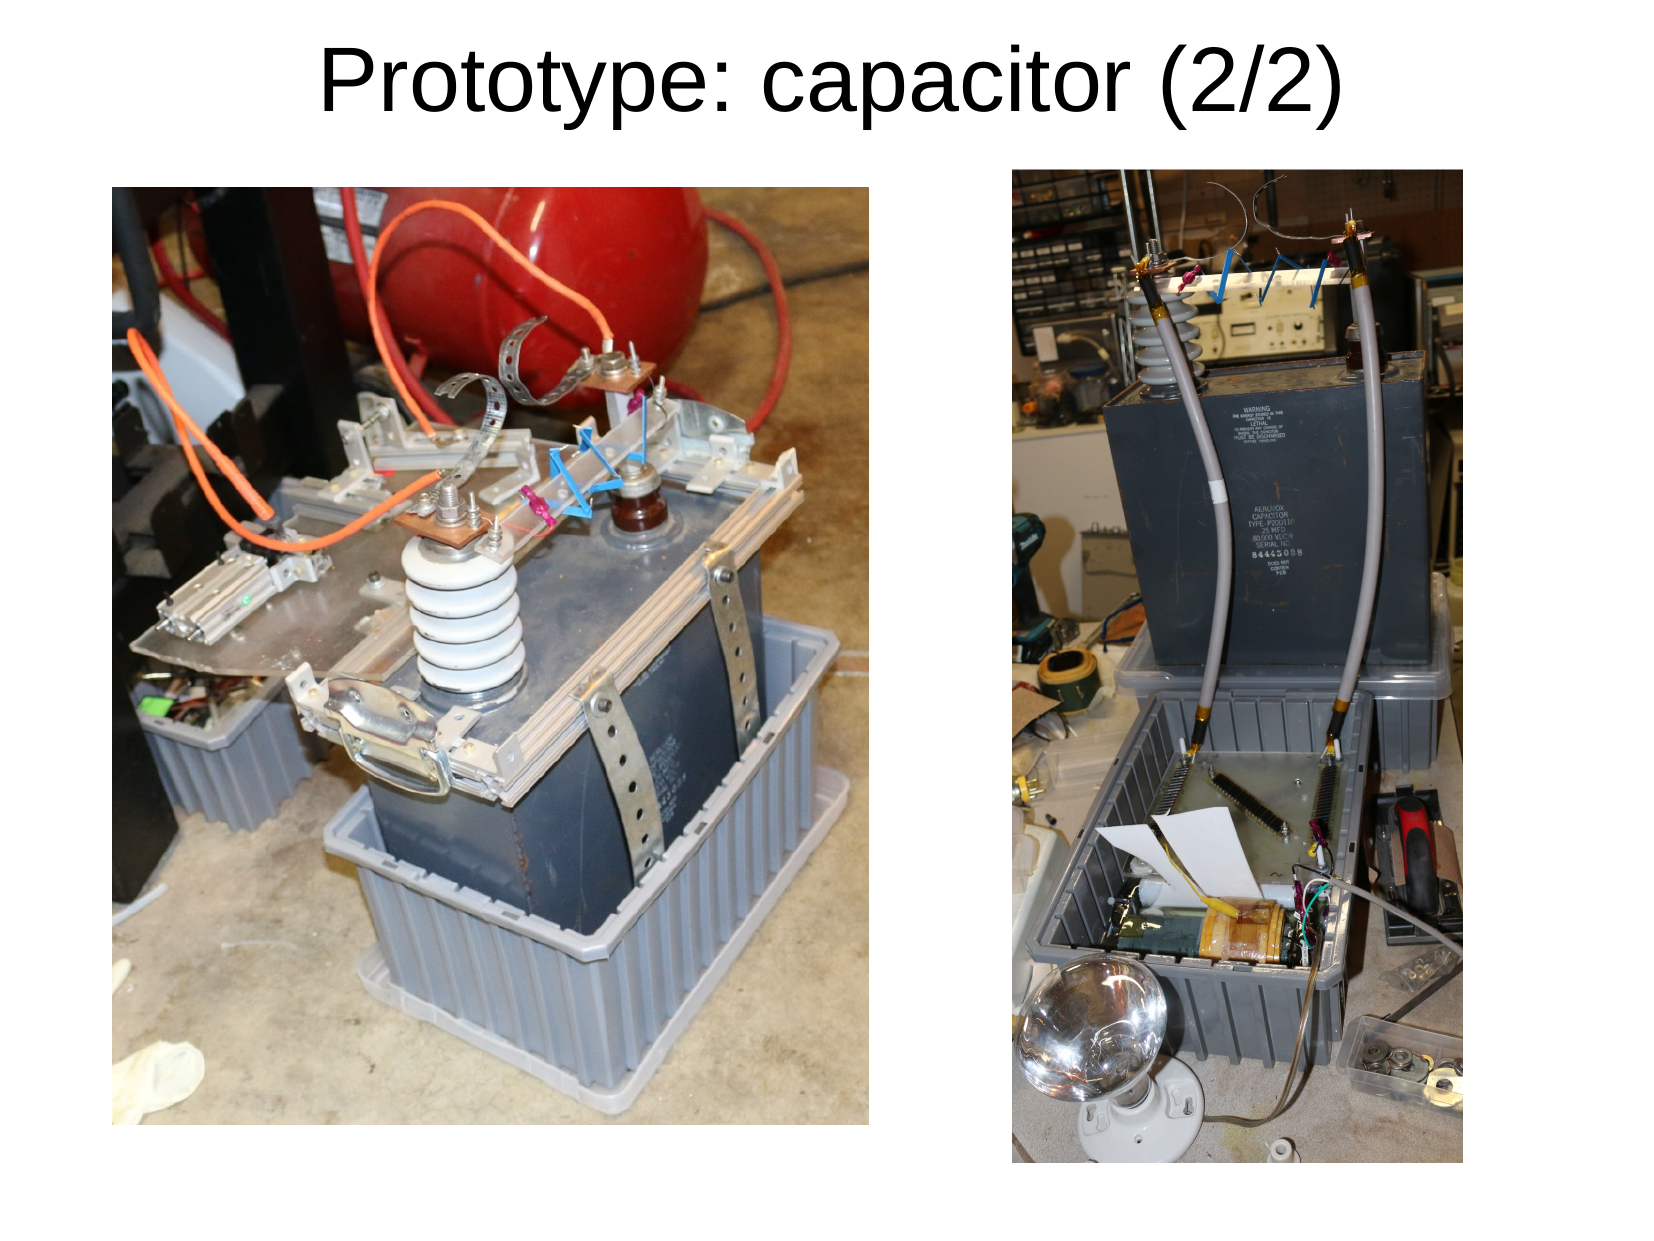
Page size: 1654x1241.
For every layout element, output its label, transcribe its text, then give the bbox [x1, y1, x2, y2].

picture [1012, 167, 1463, 1163]
title Prototype: capacitor (2/2) [88, 0, 1577, 184]
picture [112, 187, 869, 1126]
